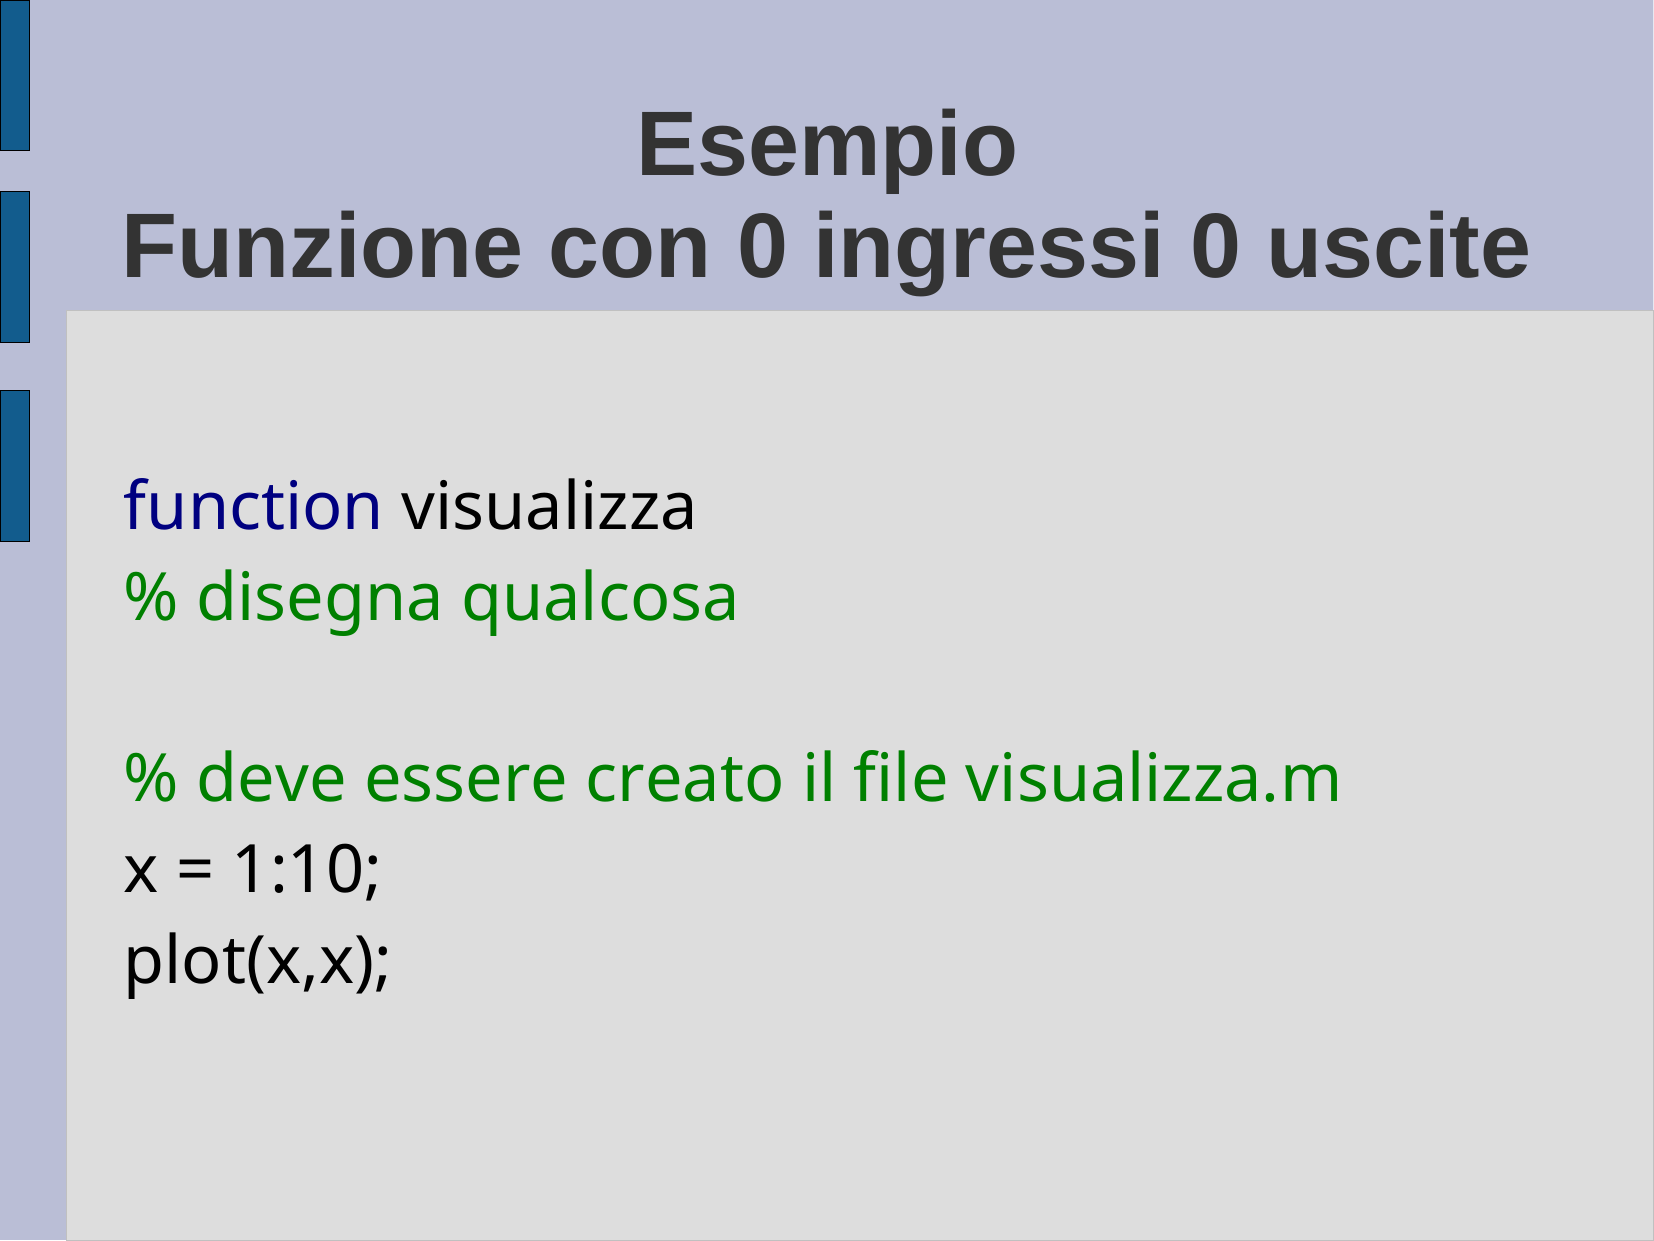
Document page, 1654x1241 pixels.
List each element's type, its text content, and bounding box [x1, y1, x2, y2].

subtitle function visualizza % disegna qualcosa % deve essere creato il file visualizza.m x = 1:10; plot(x,x); [88, 392, 1654, 1160]
title Esempio Funzione con 0 ingressi 0 uscite [121, 92, 1534, 298]
